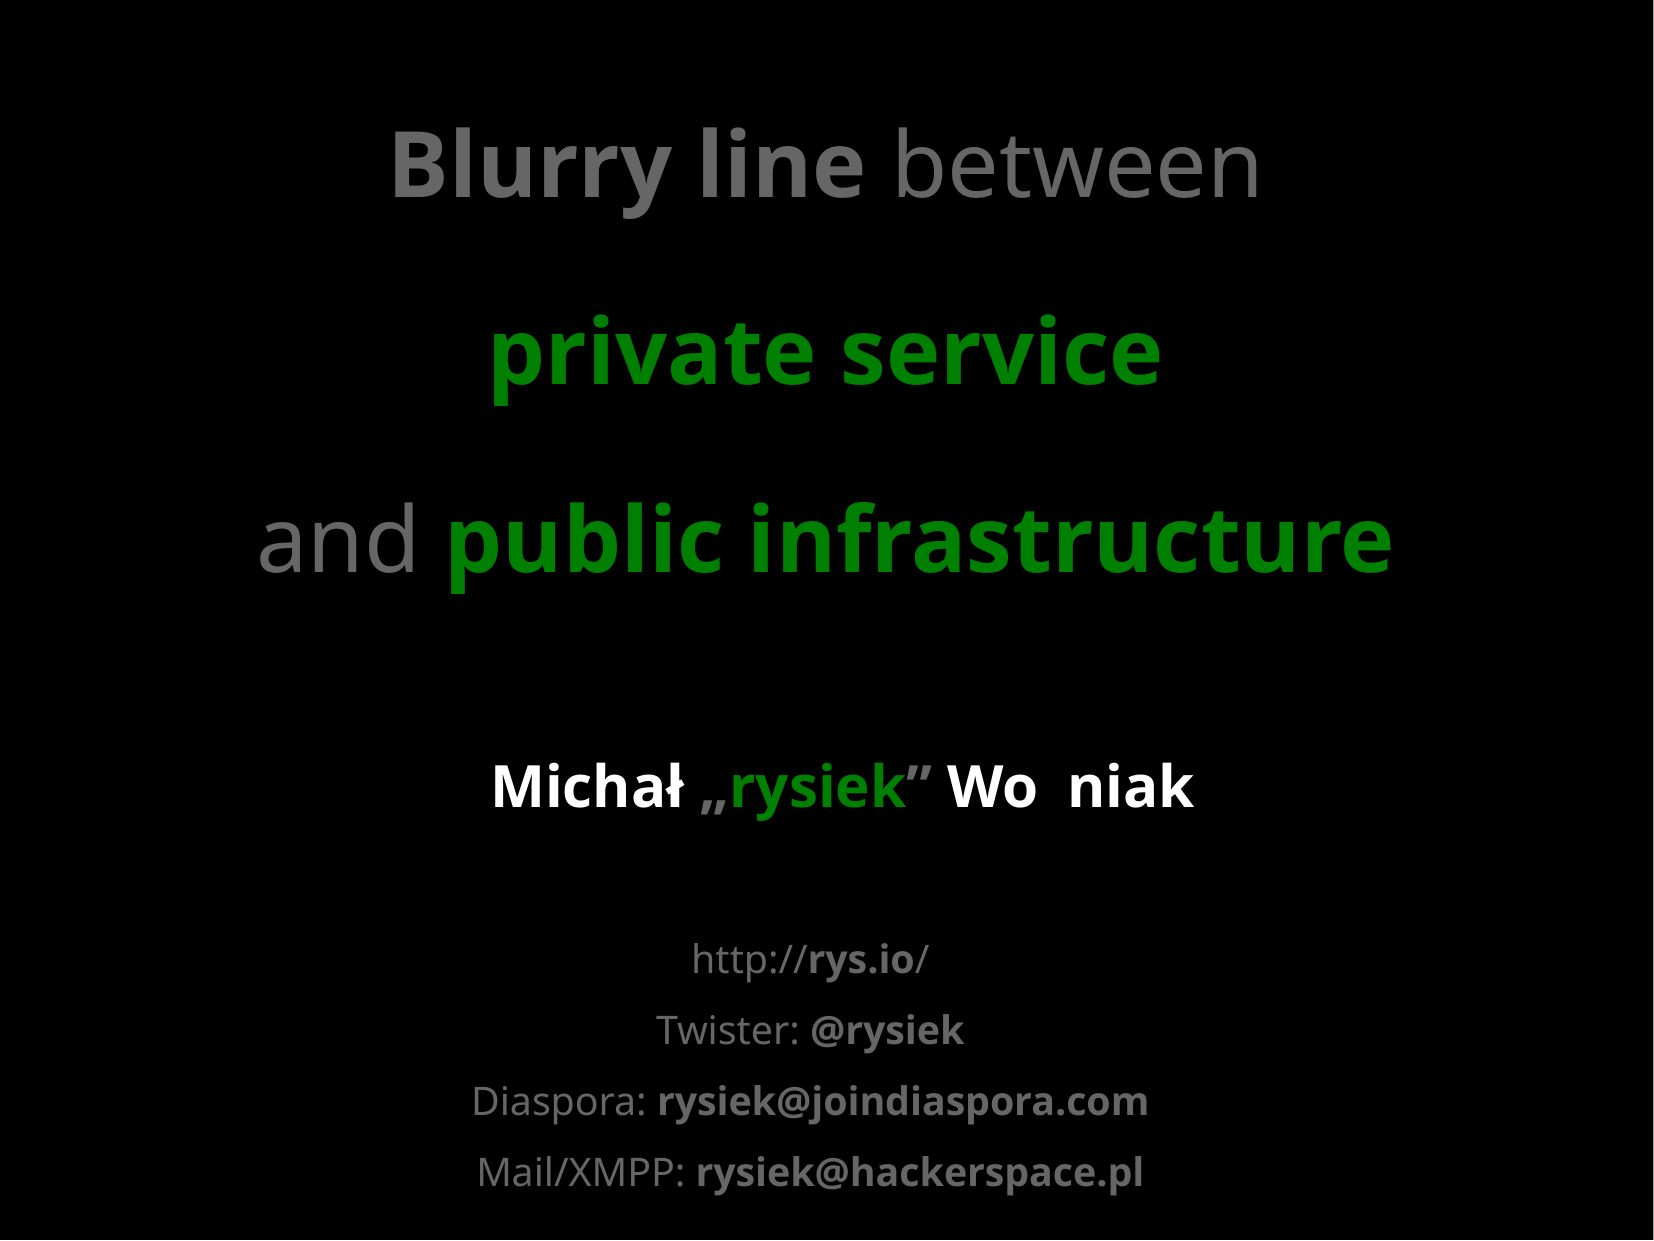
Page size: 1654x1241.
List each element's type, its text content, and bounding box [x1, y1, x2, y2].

text_box Michał „rysiek” Woźniak [475, 737, 1178, 819]
title Blurry line between private service and public infrastructure [0, 34, 1653, 602]
list http://rys.io/ Twister: @rysiek Diaspora: rysiek@joindiaspora.com Mail/XMPP: rysiek@hackerspace.pl [82, 929, 1538, 1201]
